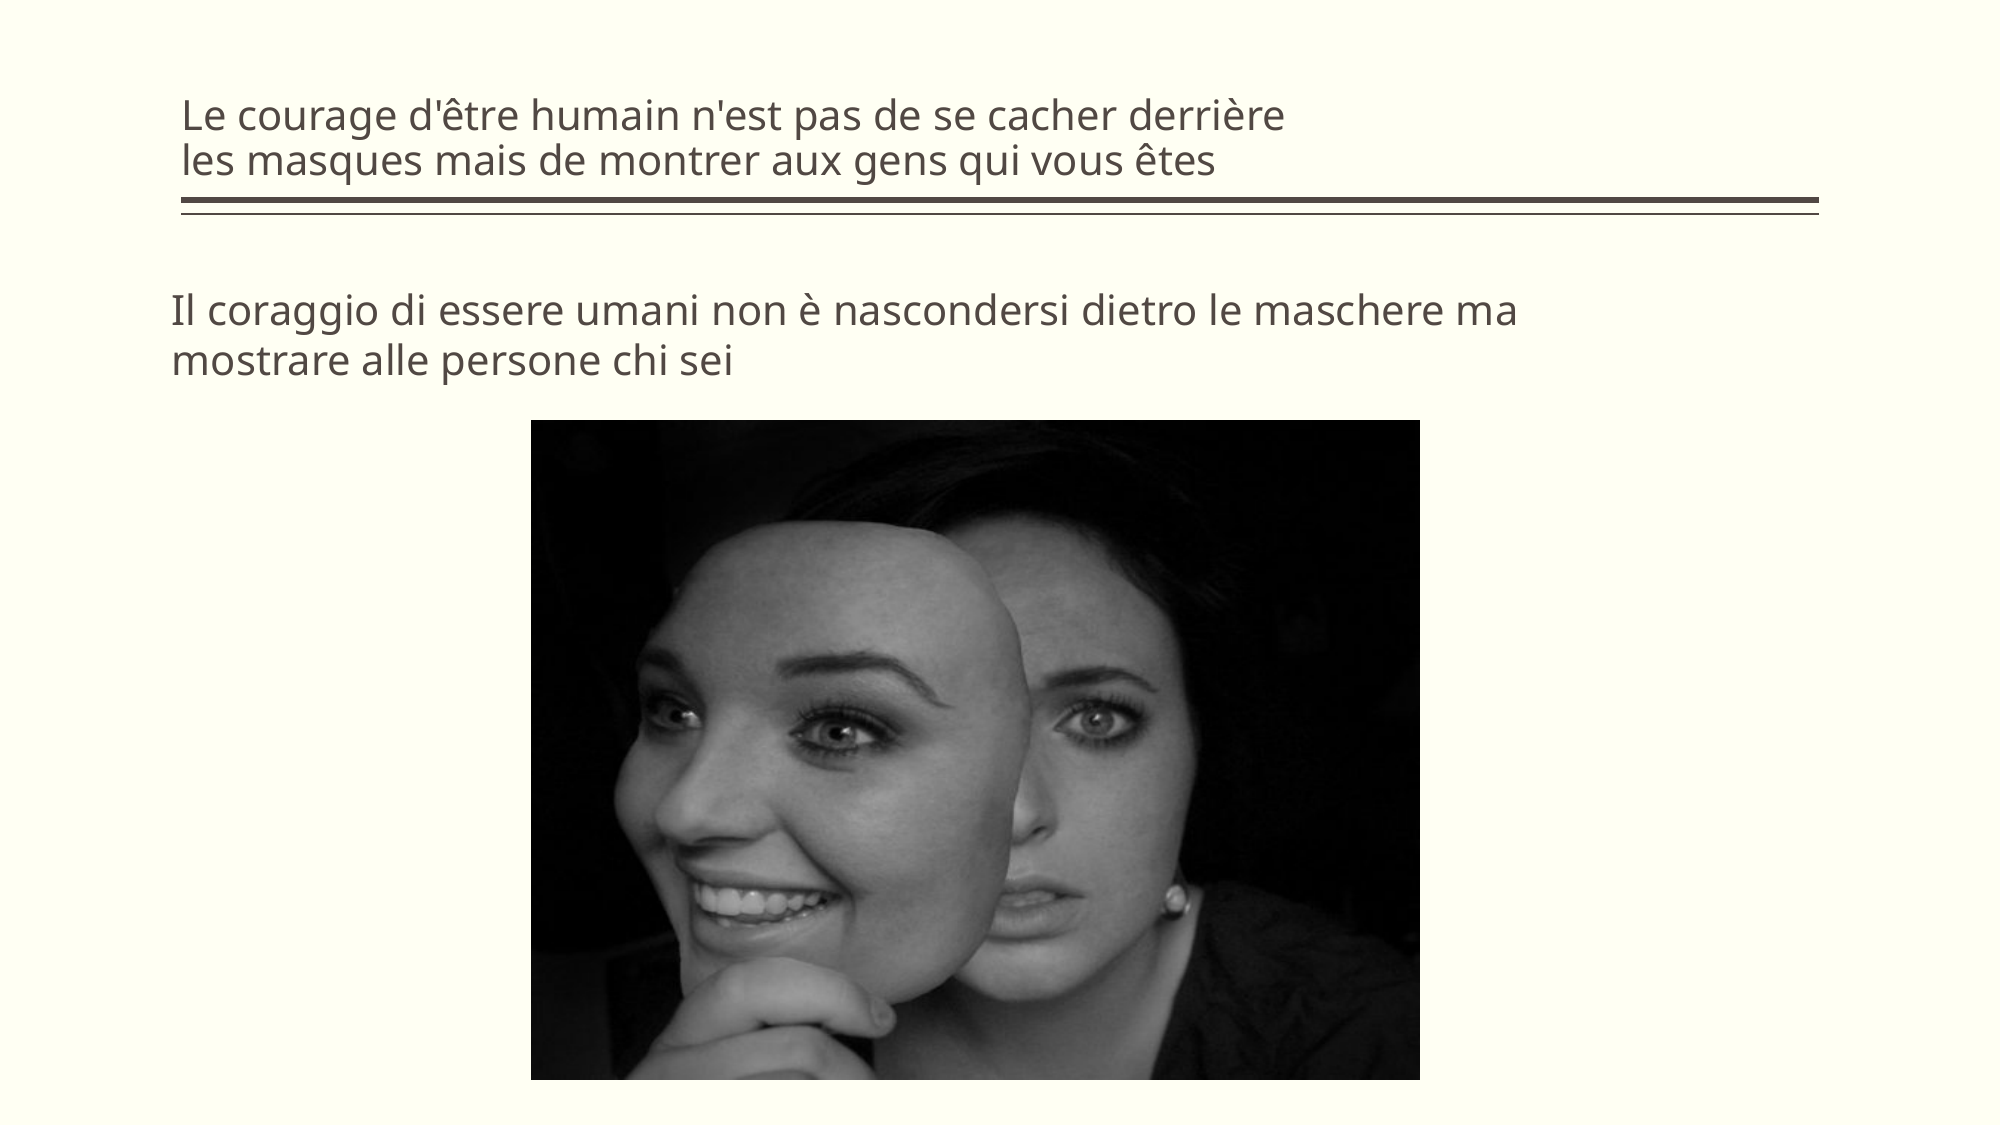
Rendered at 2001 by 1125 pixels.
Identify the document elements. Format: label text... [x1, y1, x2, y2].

picture [531, 420, 1420, 1080]
text_box Il coraggio di essere umani non è nascondersi dietro le maschere ma mostrare alle persone chi sei [156, 276, 1795, 393]
title Le courage d'être humain n'est pas de se cacher derrière les masques mais de montrer aux gens qui vous êtes [181, 12, 1819, 193]
